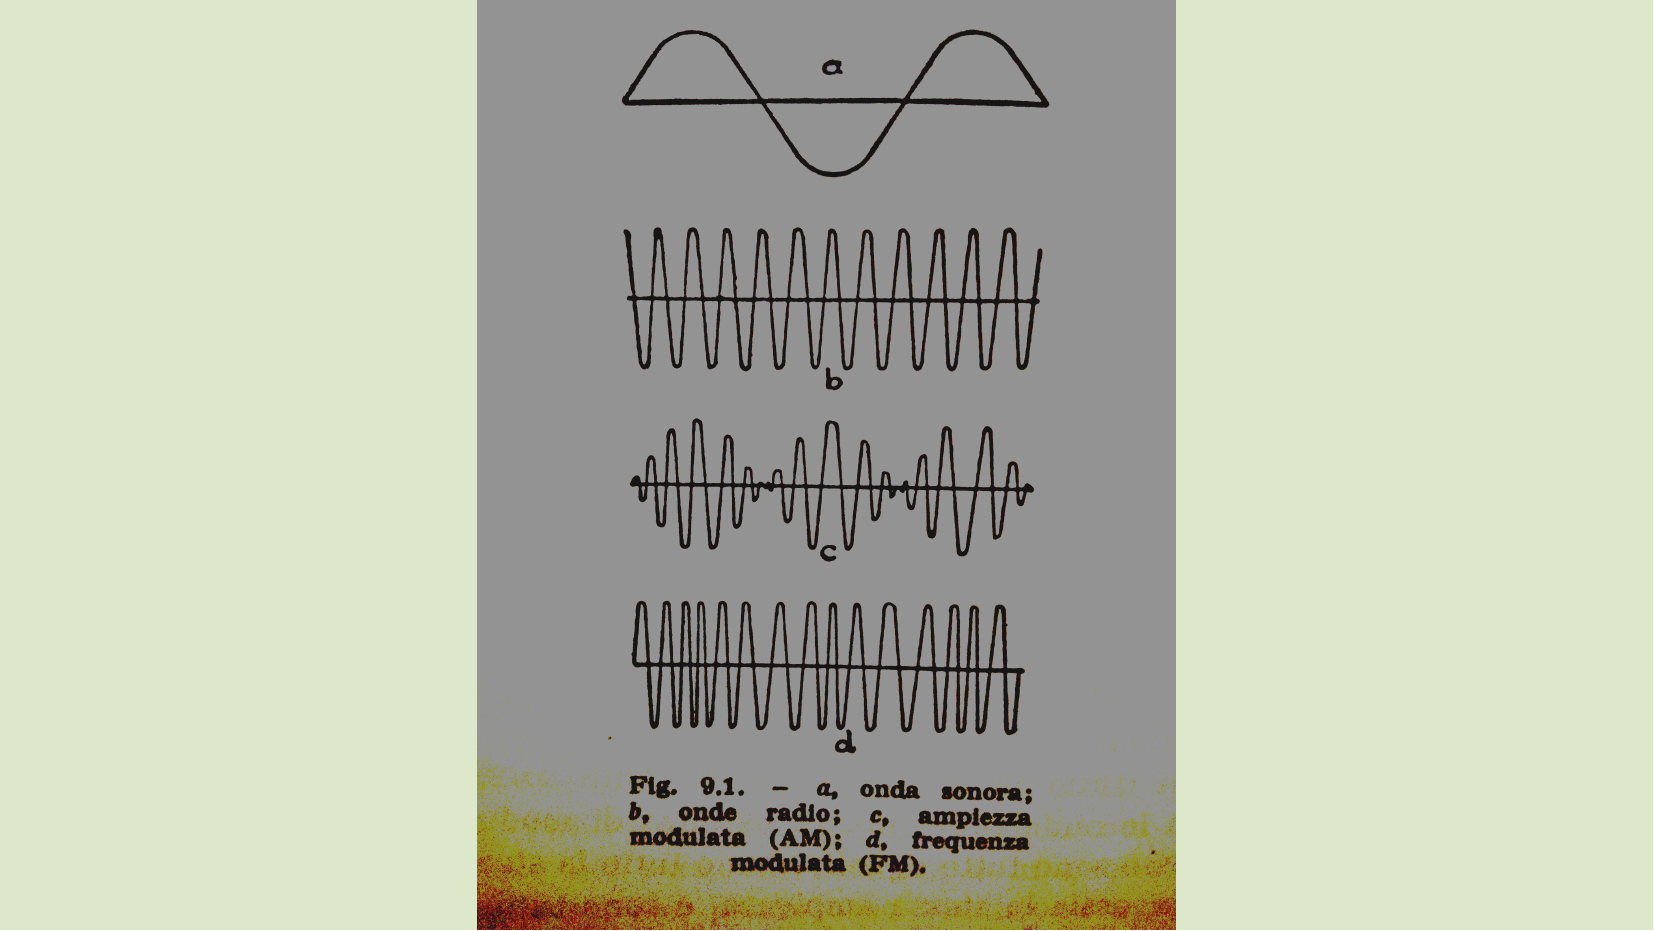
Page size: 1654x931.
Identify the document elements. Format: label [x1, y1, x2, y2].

picture [477, 0, 1176, 930]
